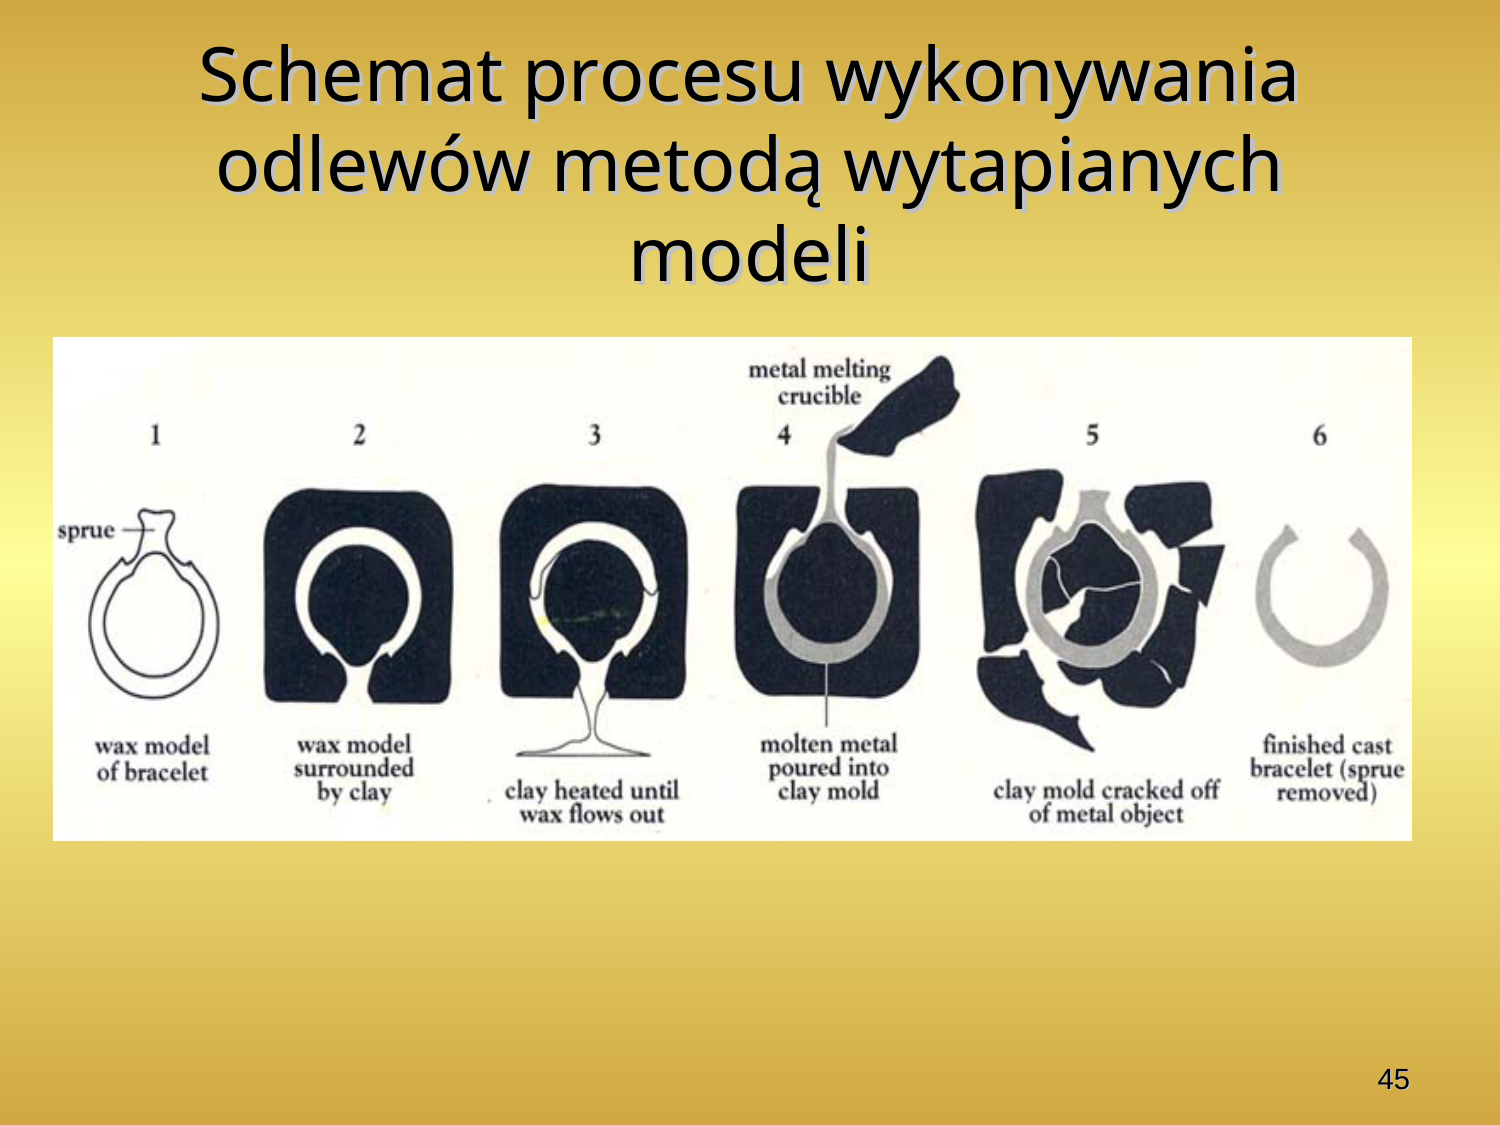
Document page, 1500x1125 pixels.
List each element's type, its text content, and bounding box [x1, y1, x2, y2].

title Schemat procesu wykonywania odlewów metodą wytapianych modeli [75, 47, 1426, 276]
text_box [53, 338, 1412, 841]
text_box <numer> [1074, 1024, 1426, 1103]
